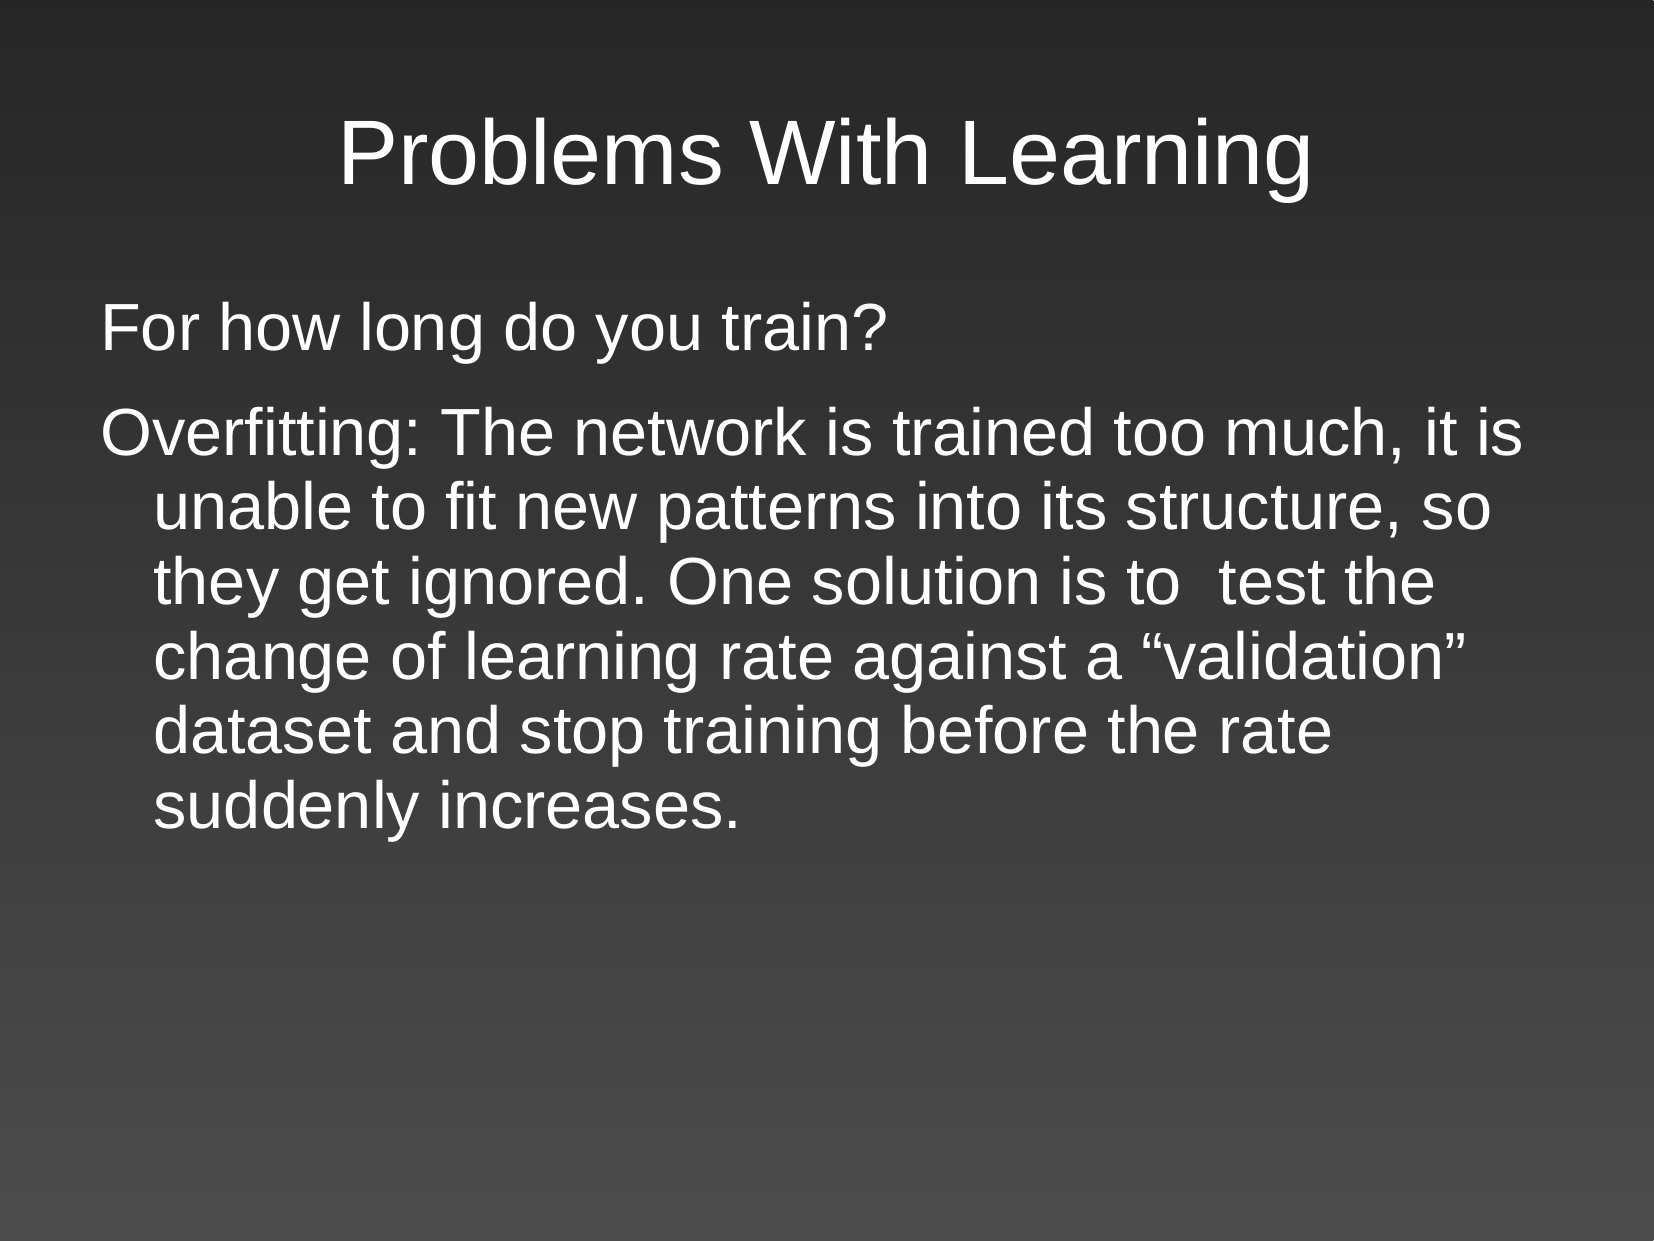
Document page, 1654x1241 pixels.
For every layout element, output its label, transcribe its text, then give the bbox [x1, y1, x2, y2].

title Problems With Learning [82, 49, 1571, 257]
list For how long do you train? Overfitting: The network is trained too much, it is unable to fit new patterns into its structure, so they get ignored. One solution is to test the change of learning rate against a “validation” dataset and stop training before the rate suddenly increases. [82, 290, 1571, 1094]
